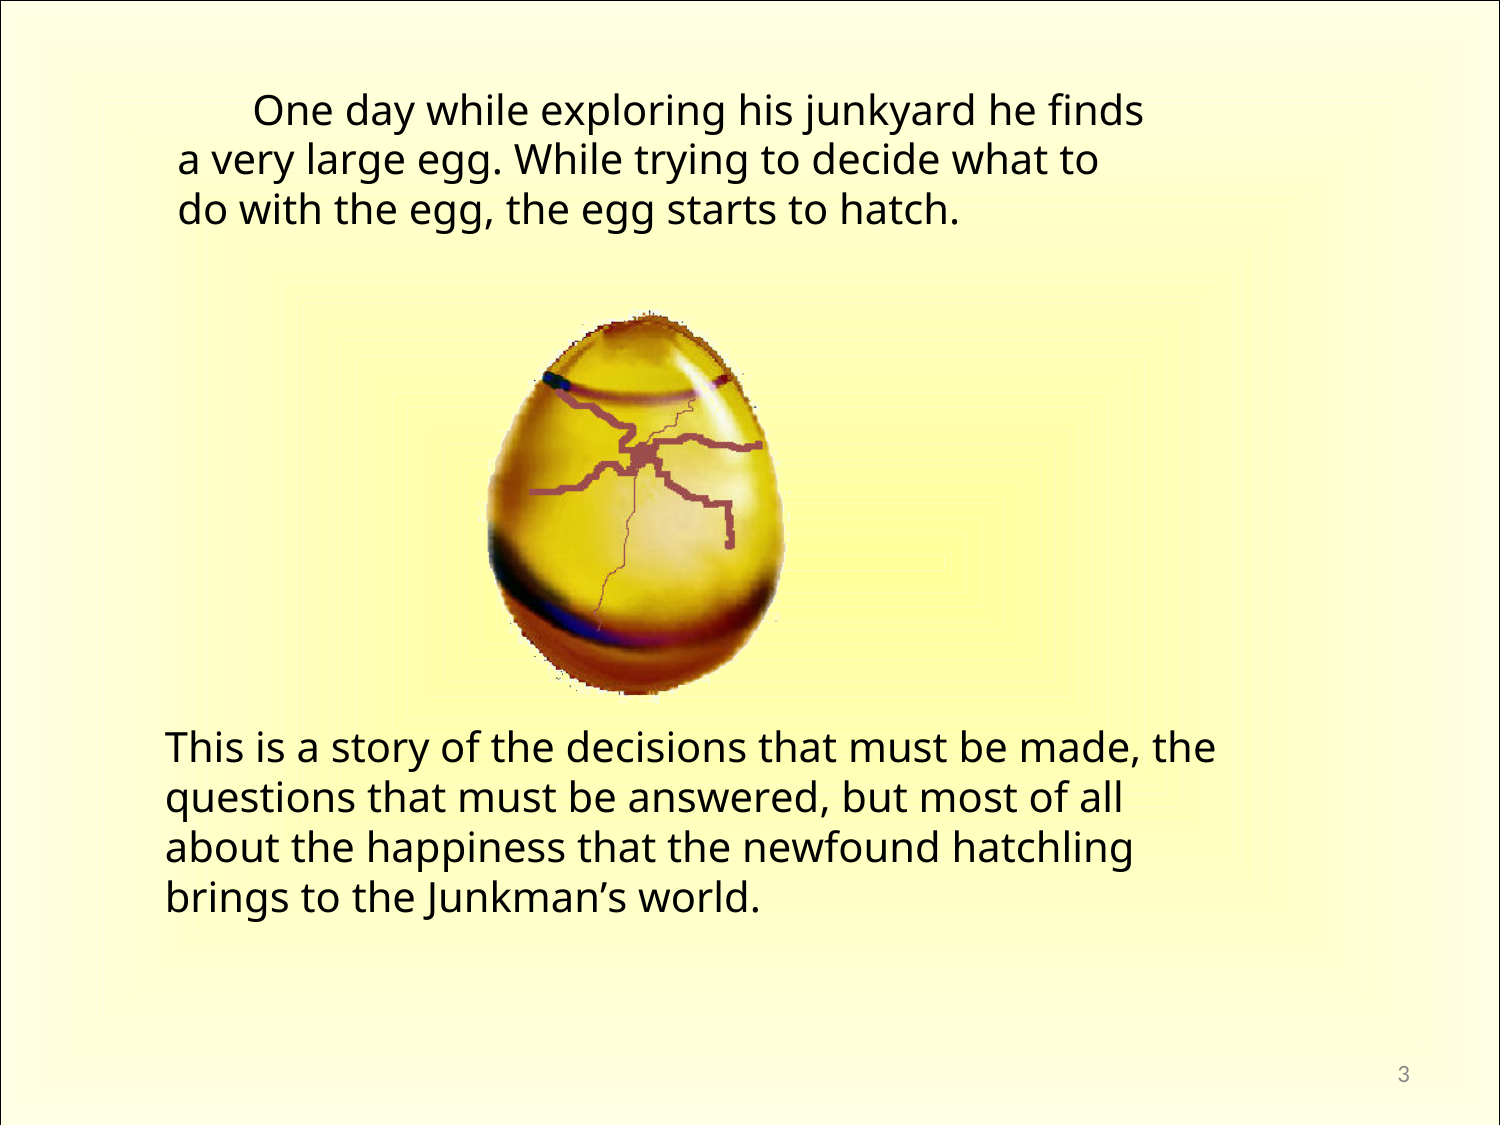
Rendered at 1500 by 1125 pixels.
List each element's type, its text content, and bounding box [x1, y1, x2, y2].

picture [437, 299, 850, 713]
text_box One day while exploring his junkyard he finds a very large egg. While trying to decide what to do with the egg, the egg starts to hatch. [162, 75, 1163, 241]
text_box This is a story of the decisions that must be made, the questions that must be answered, but most of all about the happiness that the newfound hatchling brings to the Junkman’s world. [149, 713, 1250, 929]
text_box [0, 0, 1500, 1125]
text_box <number> [1074, 1042, 1426, 1103]
